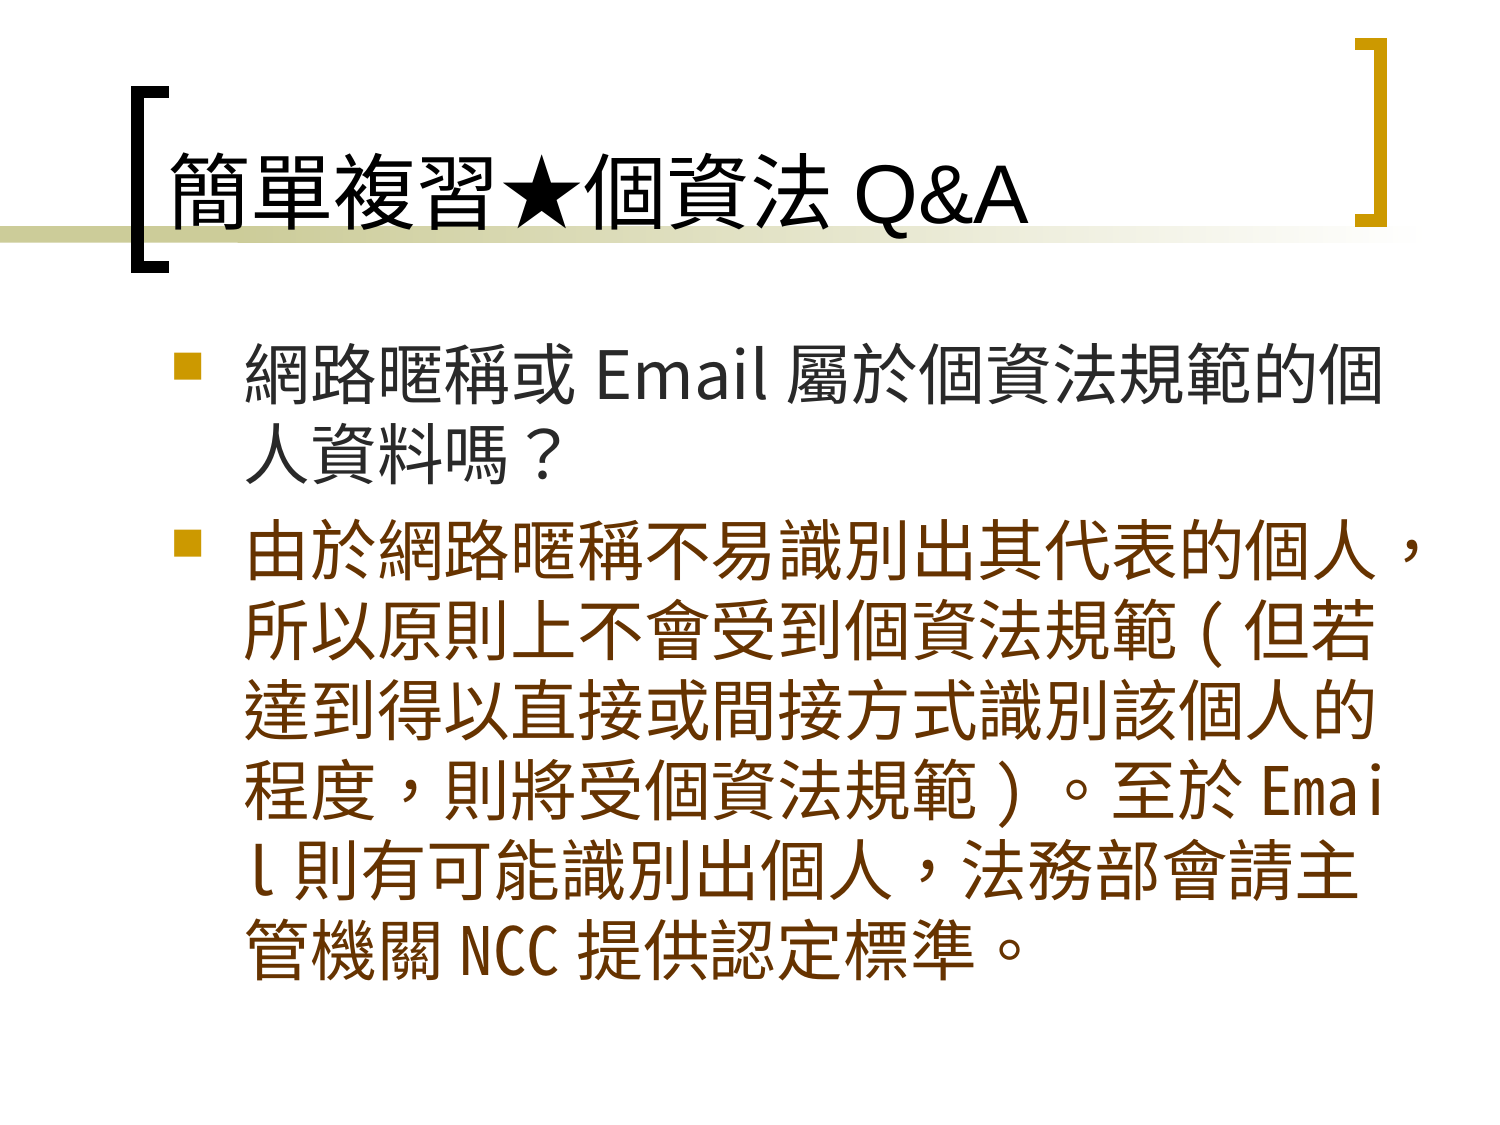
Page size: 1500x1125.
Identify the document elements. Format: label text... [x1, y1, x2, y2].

list 網路暱稱或Email屬於個資法規範的個人資料嗎？ 由於網路暱稱不易識別出其代表的個人，所以原則上不會受到個資法規範(但若達到得以直接或間接方式識別該個人的程度，則將受個資法規範)。至於Email則有可能識別出個人，法務部會請主管機關NCC提供認定標準。 [155, 324, 1413, 1000]
title 簡單複習★個資法Q&A [152, 15, 1328, 248]
